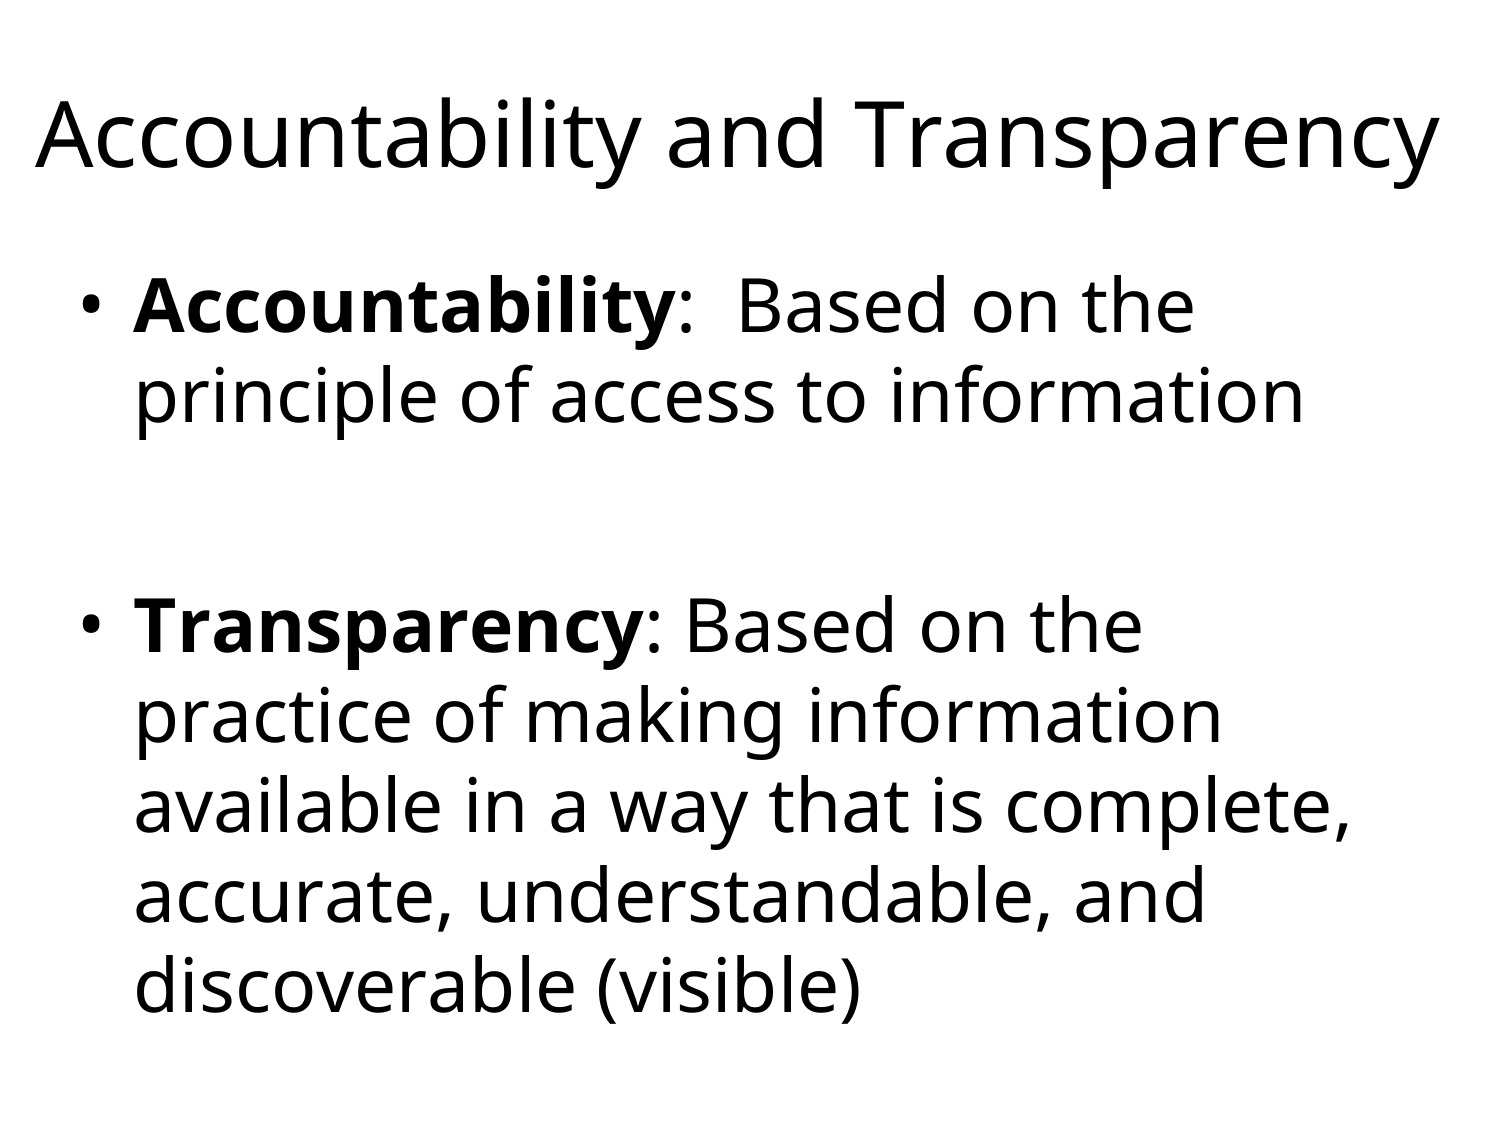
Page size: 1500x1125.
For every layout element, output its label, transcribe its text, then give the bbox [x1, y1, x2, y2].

list Accountability: Based on the principle of access to information Transparency: Based on the practice of making information available in a way that is complete, accurate, understandable, and discoverable (visible) [62, 249, 1438, 1125]
title Accountability and Transparency [0, 37, 1500, 225]
